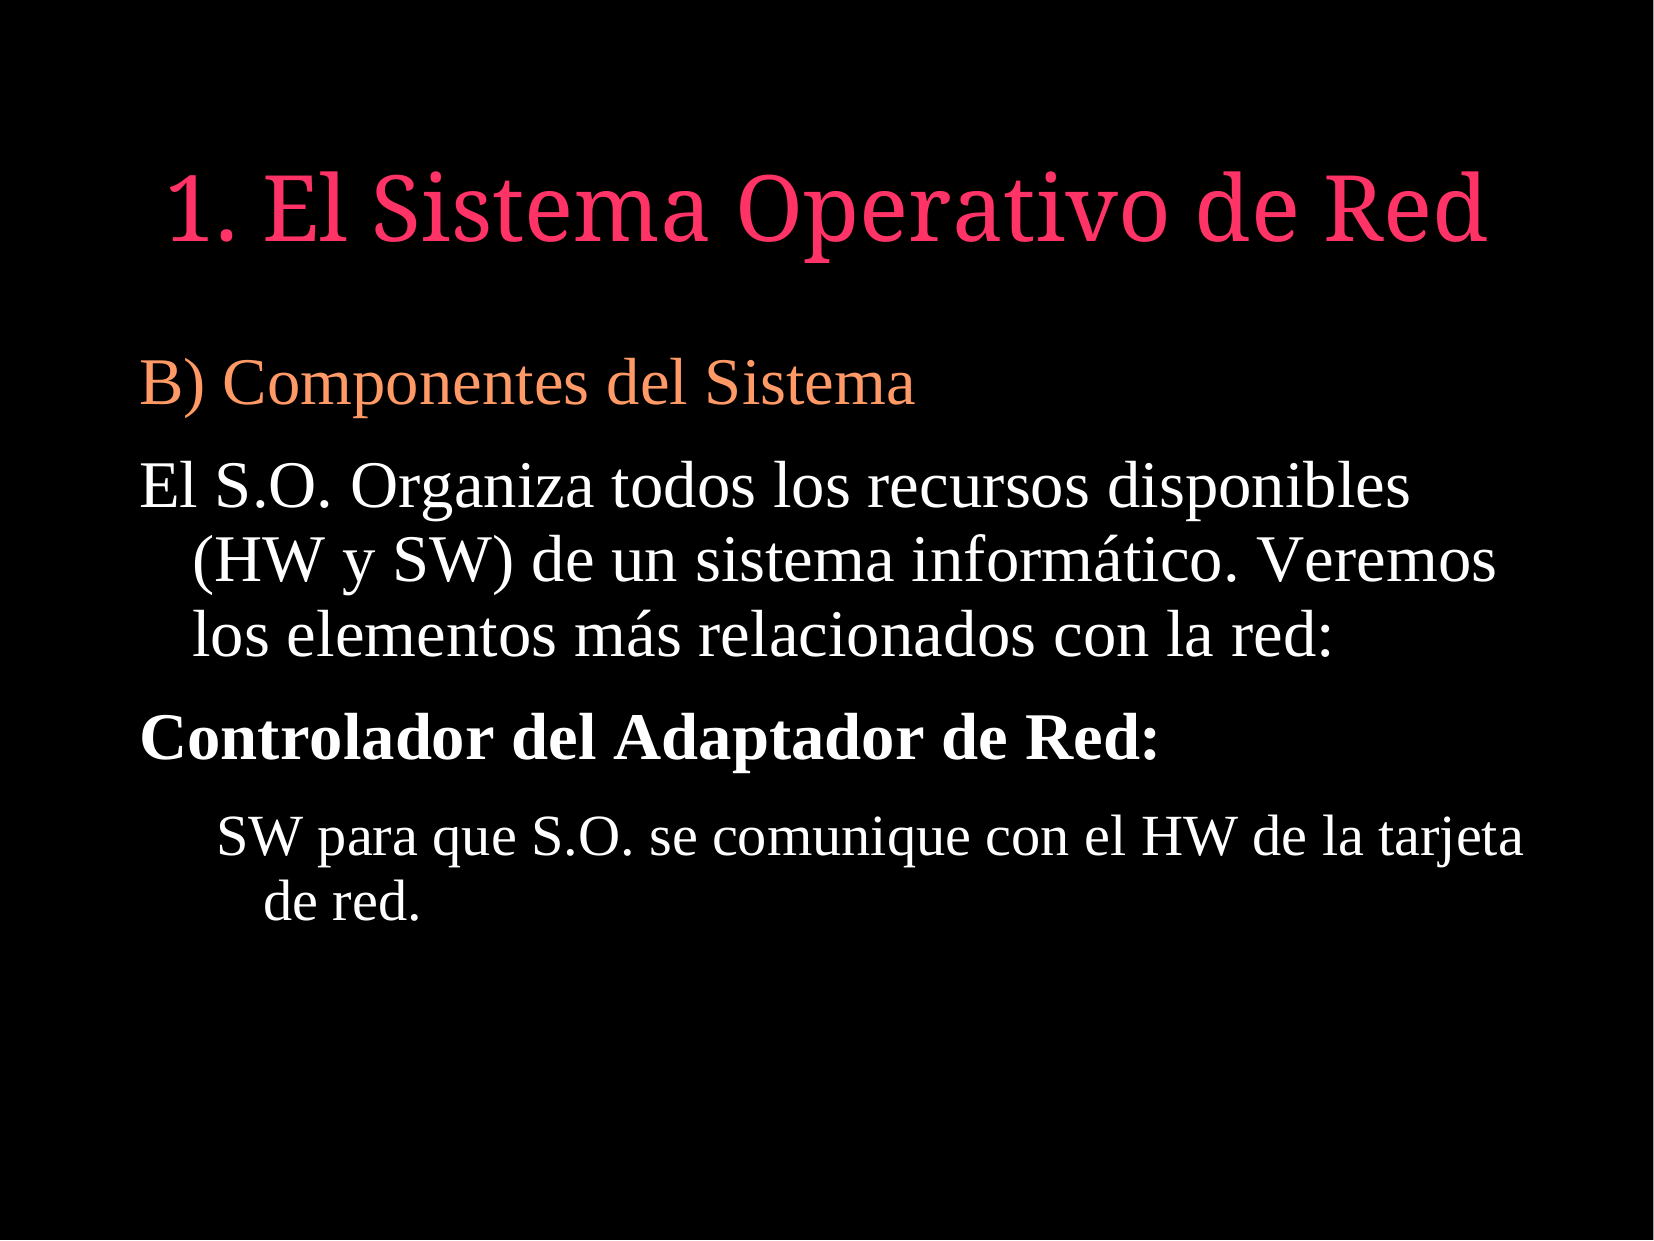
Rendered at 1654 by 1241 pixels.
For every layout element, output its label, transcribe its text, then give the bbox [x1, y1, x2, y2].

list B) Componentes del Sistema El S.O. Organiza todos los recursos disponibles (HW y SW) de un sistema informático. Veremos los elementos más relacionados con la red: Controlador del Adaptador de Red: SW para que S.O. se comunique con el HW de la tarjeta de red. [121, 344, 1534, 1127]
title 1. El Sistema Operativo de Red [121, 102, 1534, 311]
